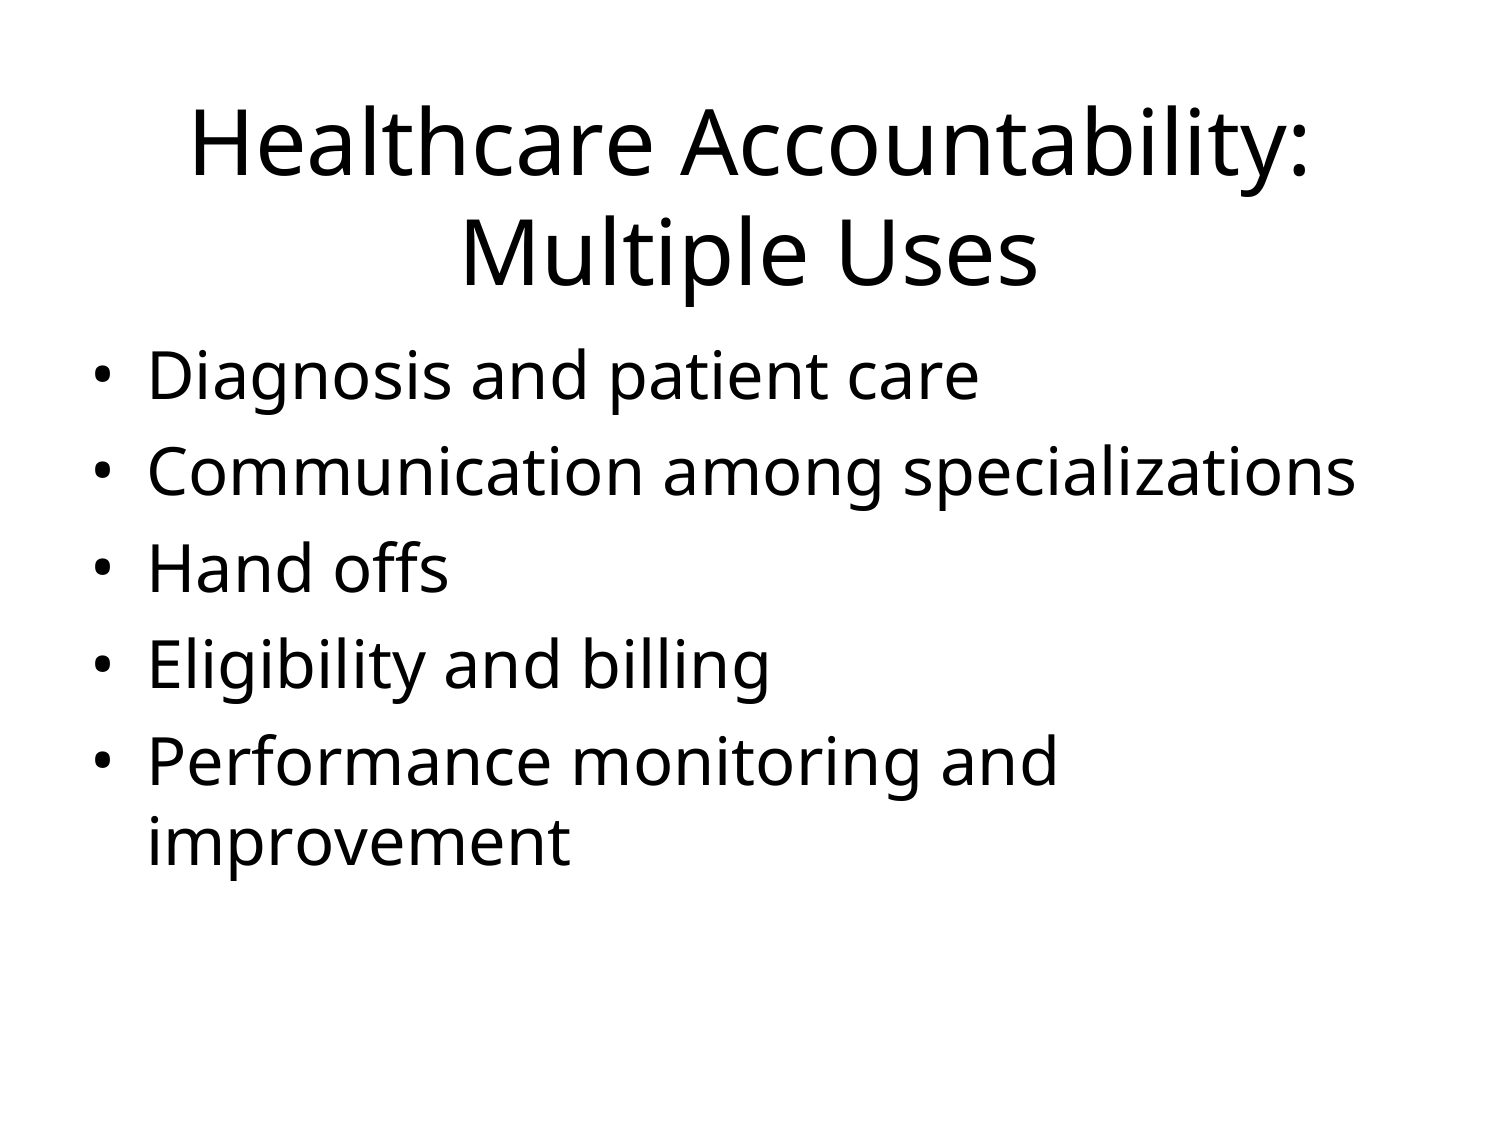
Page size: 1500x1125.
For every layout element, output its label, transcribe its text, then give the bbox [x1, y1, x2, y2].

list Diagnosis and patient care Communication among specializations Hand offs Eligibility and billing Performance monitoring and improvement [75, 324, 1426, 1001]
title Healthcare Accountability: Multiple Uses [112, 76, 1388, 312]
